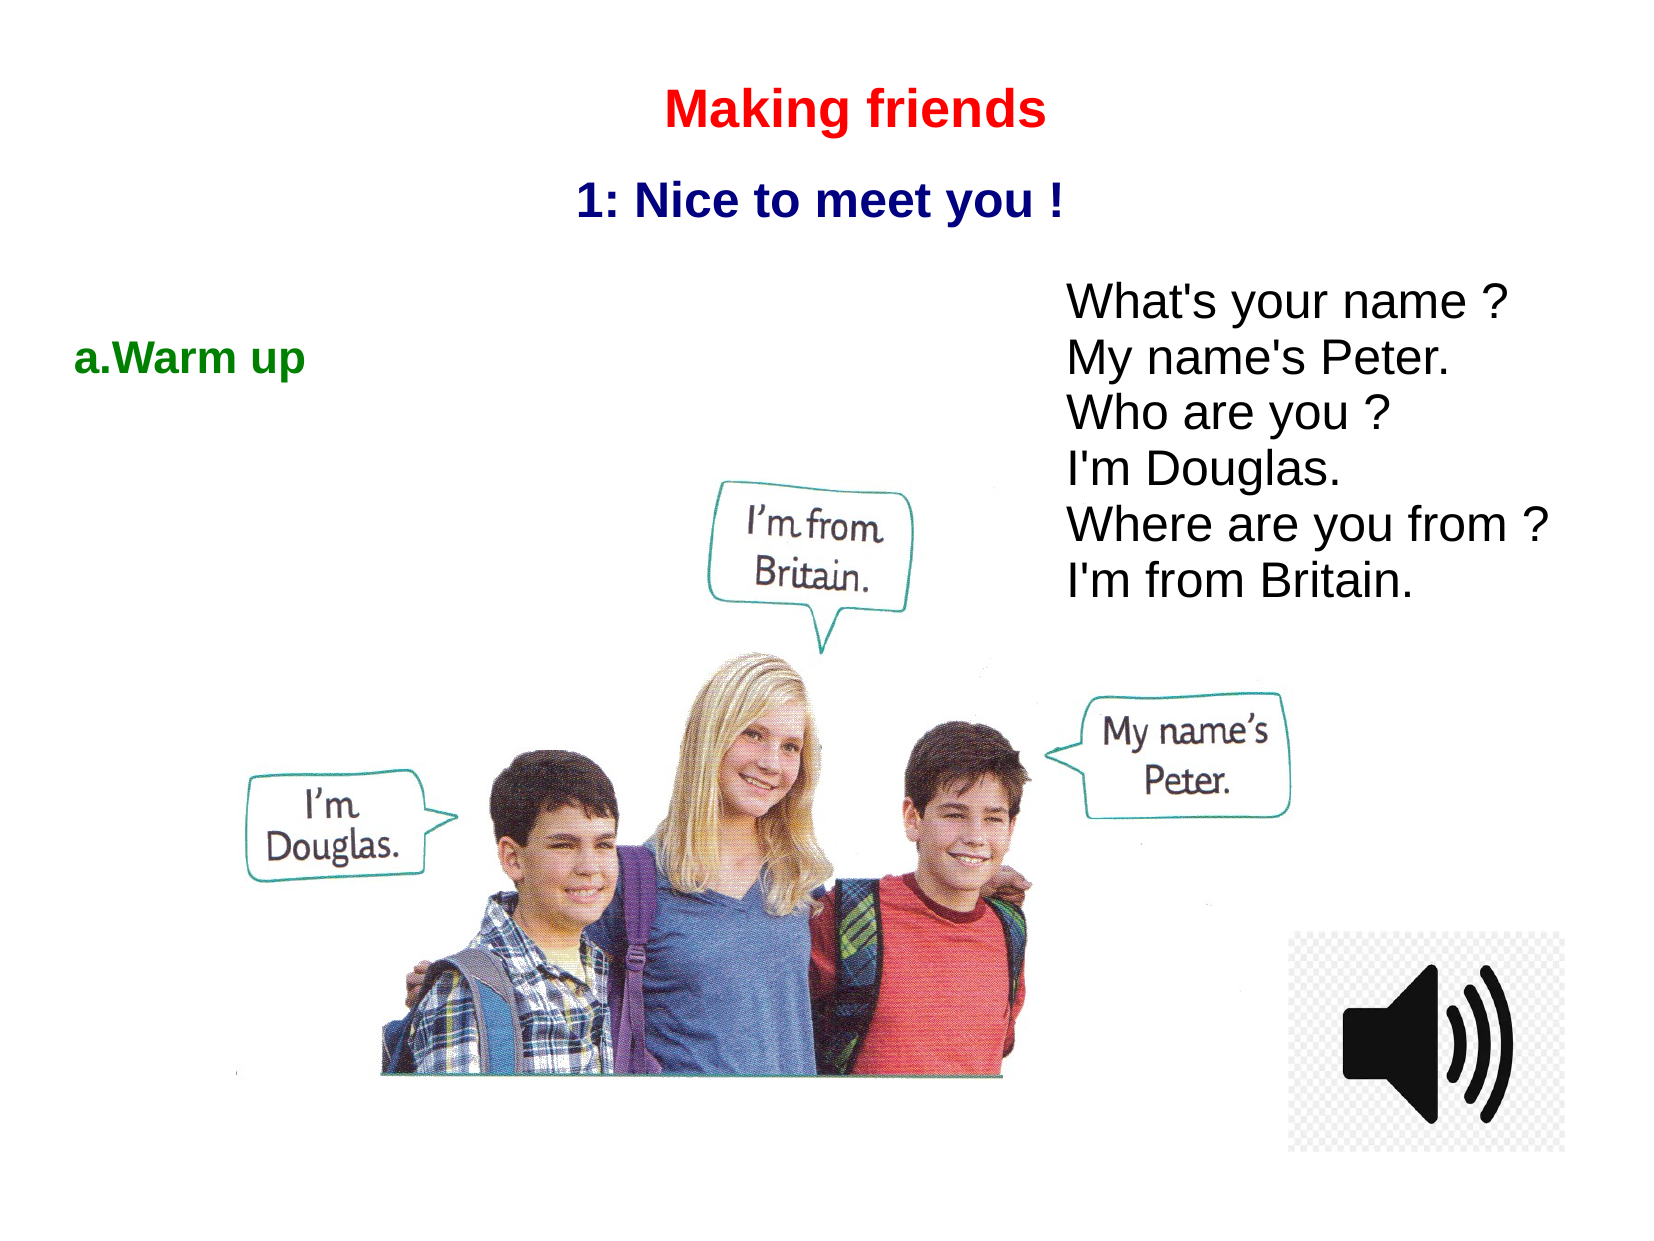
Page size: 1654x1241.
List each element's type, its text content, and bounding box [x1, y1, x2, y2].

text_box Making friends [650, 70, 1063, 148]
picture [236, 414, 1565, 1152]
text_box 1: Nice to meet you ! [561, 164, 1094, 237]
text_box What's your name ? My name's Peter. Who are you ? I'm Douglas. Where are you from ? I'm from Britain. [1051, 265, 1565, 616]
text_box a.Warm up [59, 324, 322, 392]
